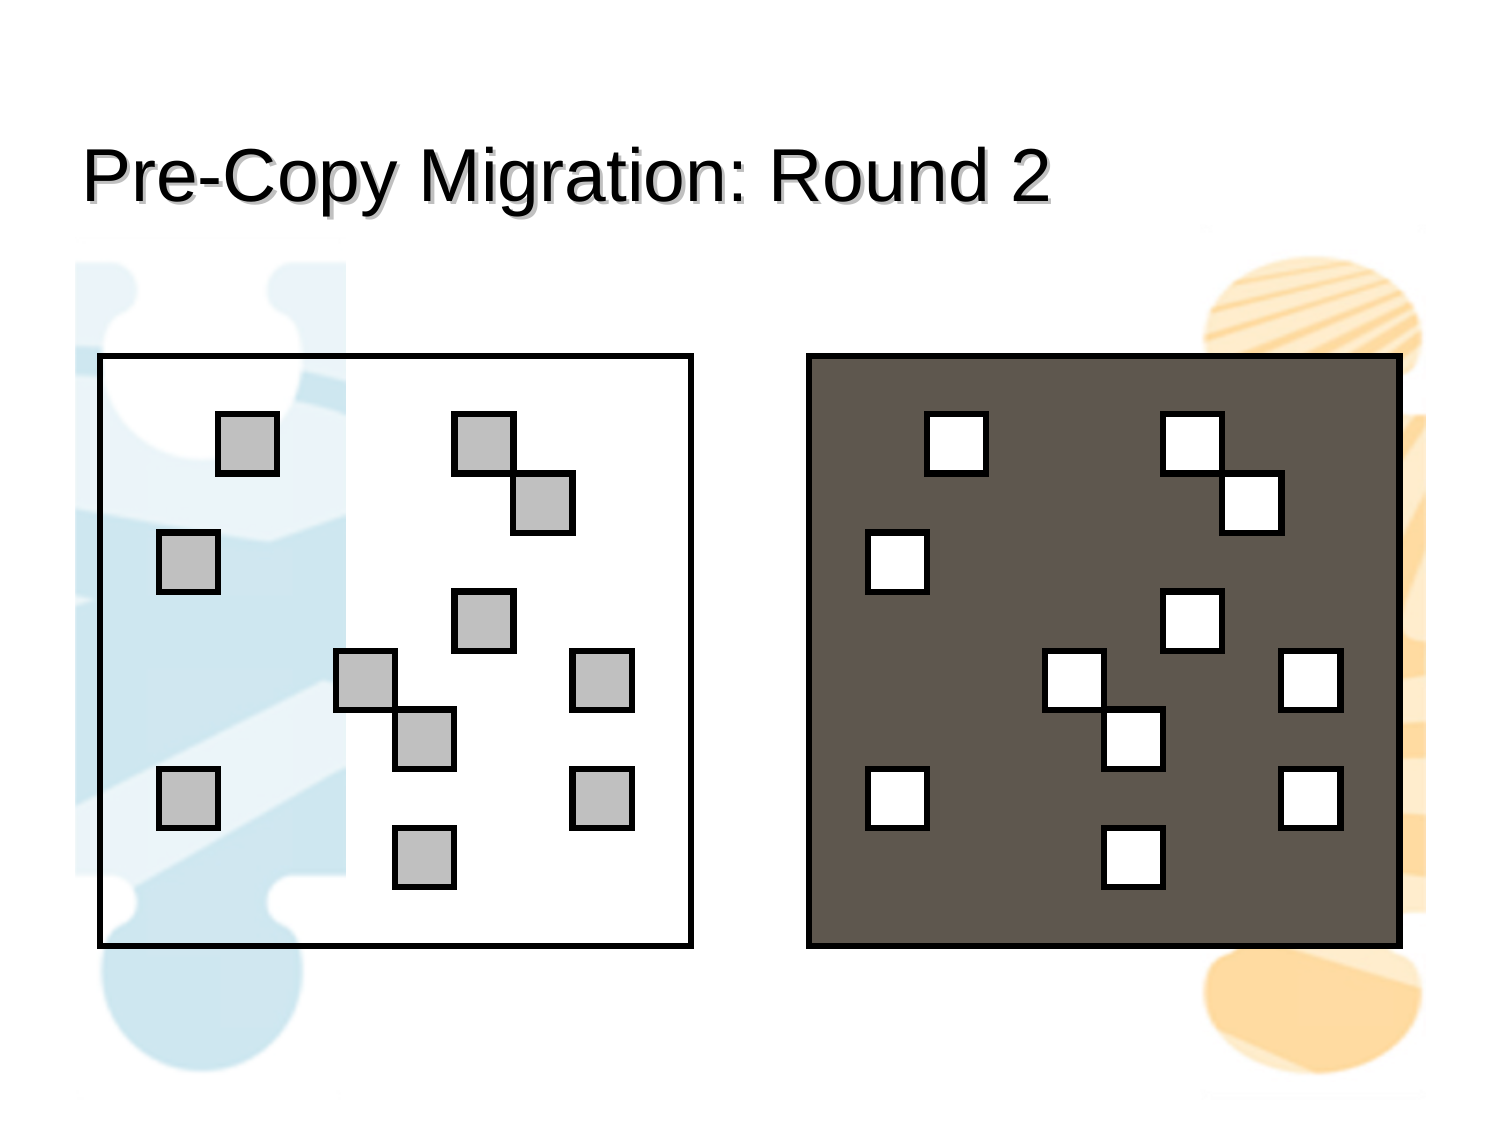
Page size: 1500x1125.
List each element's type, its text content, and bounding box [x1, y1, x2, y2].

text_box [336, 650, 455, 769]
text_box [159, 532, 219, 593]
text_box [395, 827, 455, 888]
title Pre-Copy Migration: Round 2 [66, 37, 1342, 225]
text_box [808, 355, 1400, 947]
text_box [572, 768, 632, 829]
text_box [218, 414, 278, 474]
text_box [454, 414, 573, 533]
picture [103, 359, 346, 943]
picture [1200, 224, 1426, 1100]
text_box [159, 768, 219, 829]
text_box [454, 591, 514, 651]
text_box [572, 650, 632, 711]
picture [75, 237, 346, 1100]
